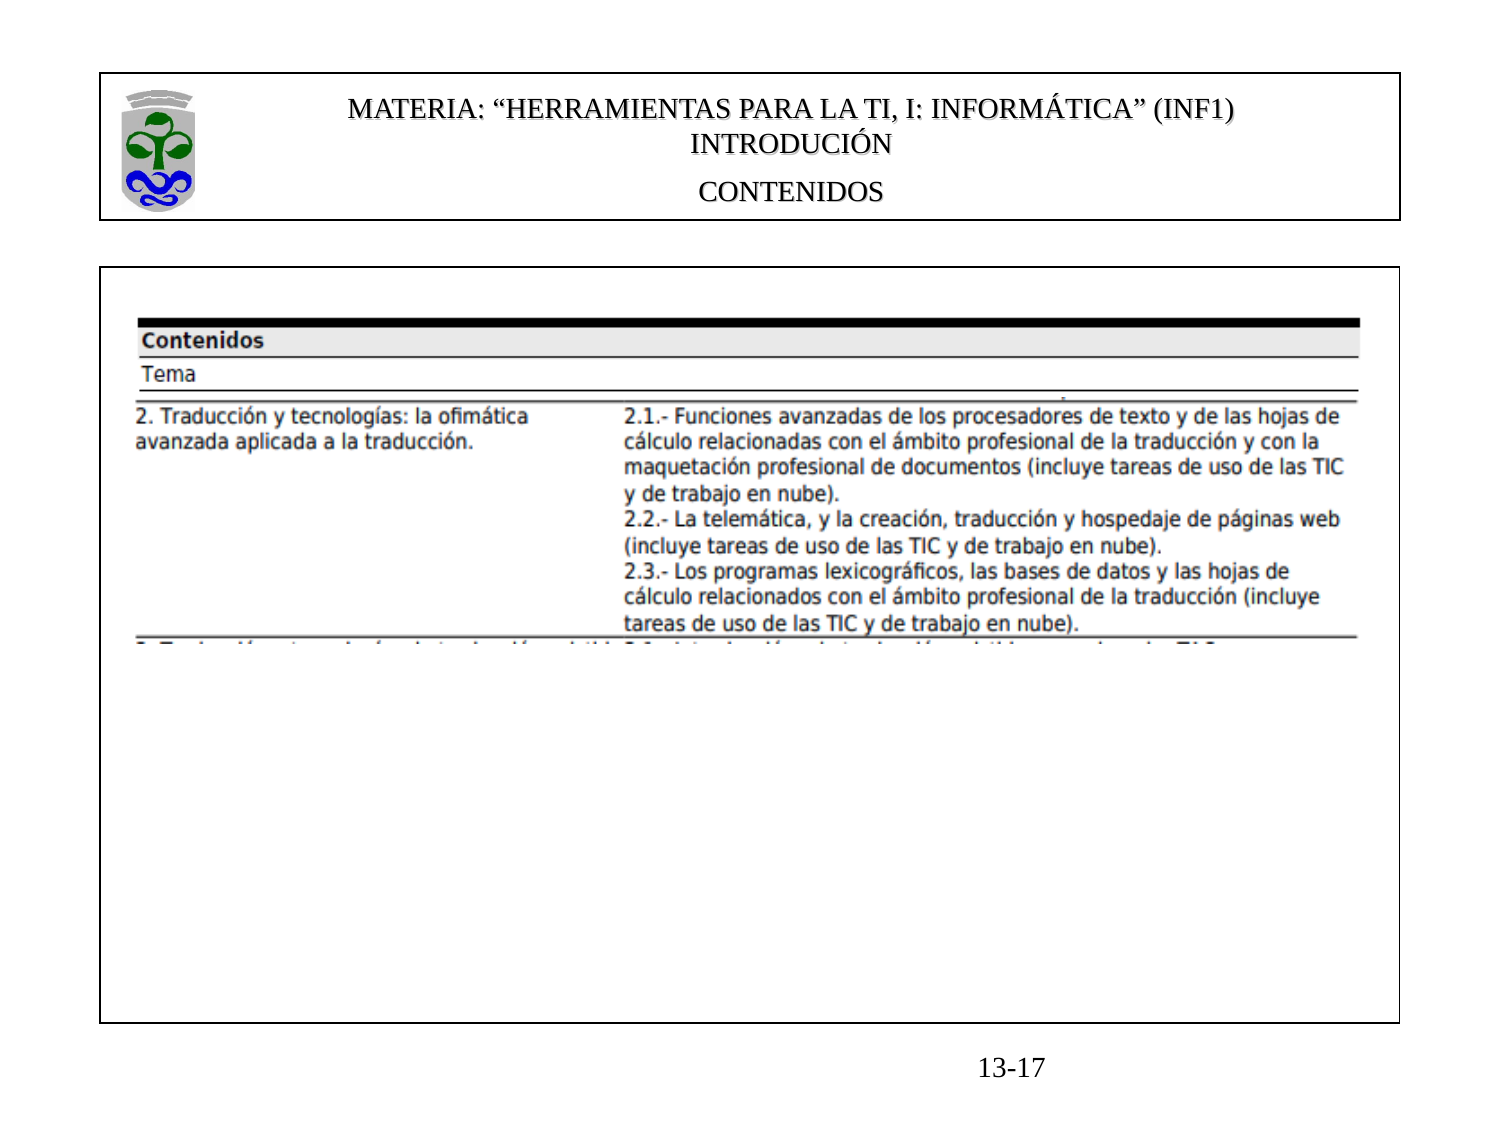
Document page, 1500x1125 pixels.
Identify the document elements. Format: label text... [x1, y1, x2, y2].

text_box MATERIA: “HERRAMIENTAS PARA LA TI, I: INFORMÁTICA” (INF1) INTRODUCIÓN CONTENIDOS [206, 81, 1377, 217]
text_box 13-17 [962, 1040, 1423, 1083]
picture [135, 315, 1365, 644]
text_box CONTENIDOS [147, 172, 1341, 223]
